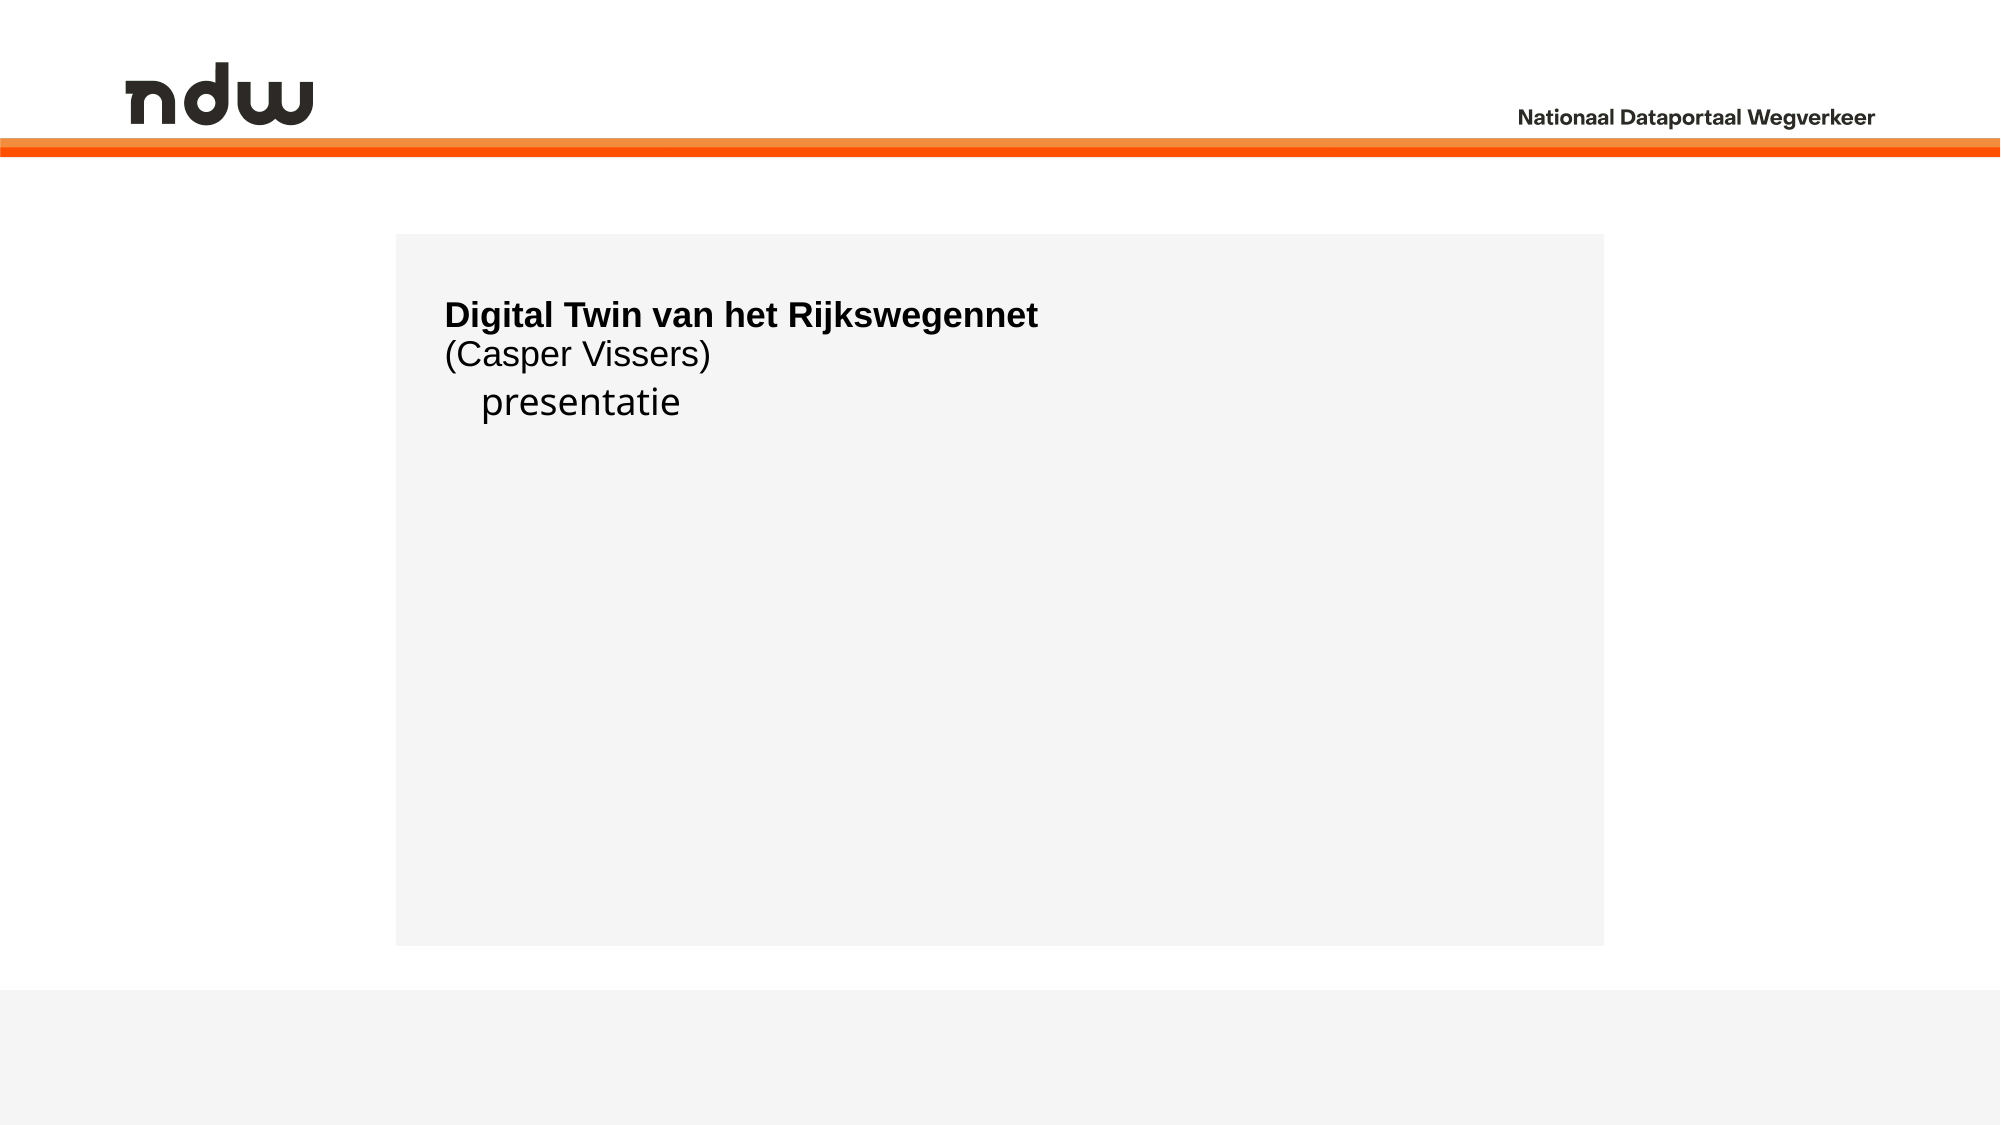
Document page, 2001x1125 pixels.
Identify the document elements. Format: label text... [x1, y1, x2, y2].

list presentatie [429, 420, 1598, 795]
title Digital Twin van het Rijkswegennet (Casper Vissers) [429, 289, 1598, 383]
